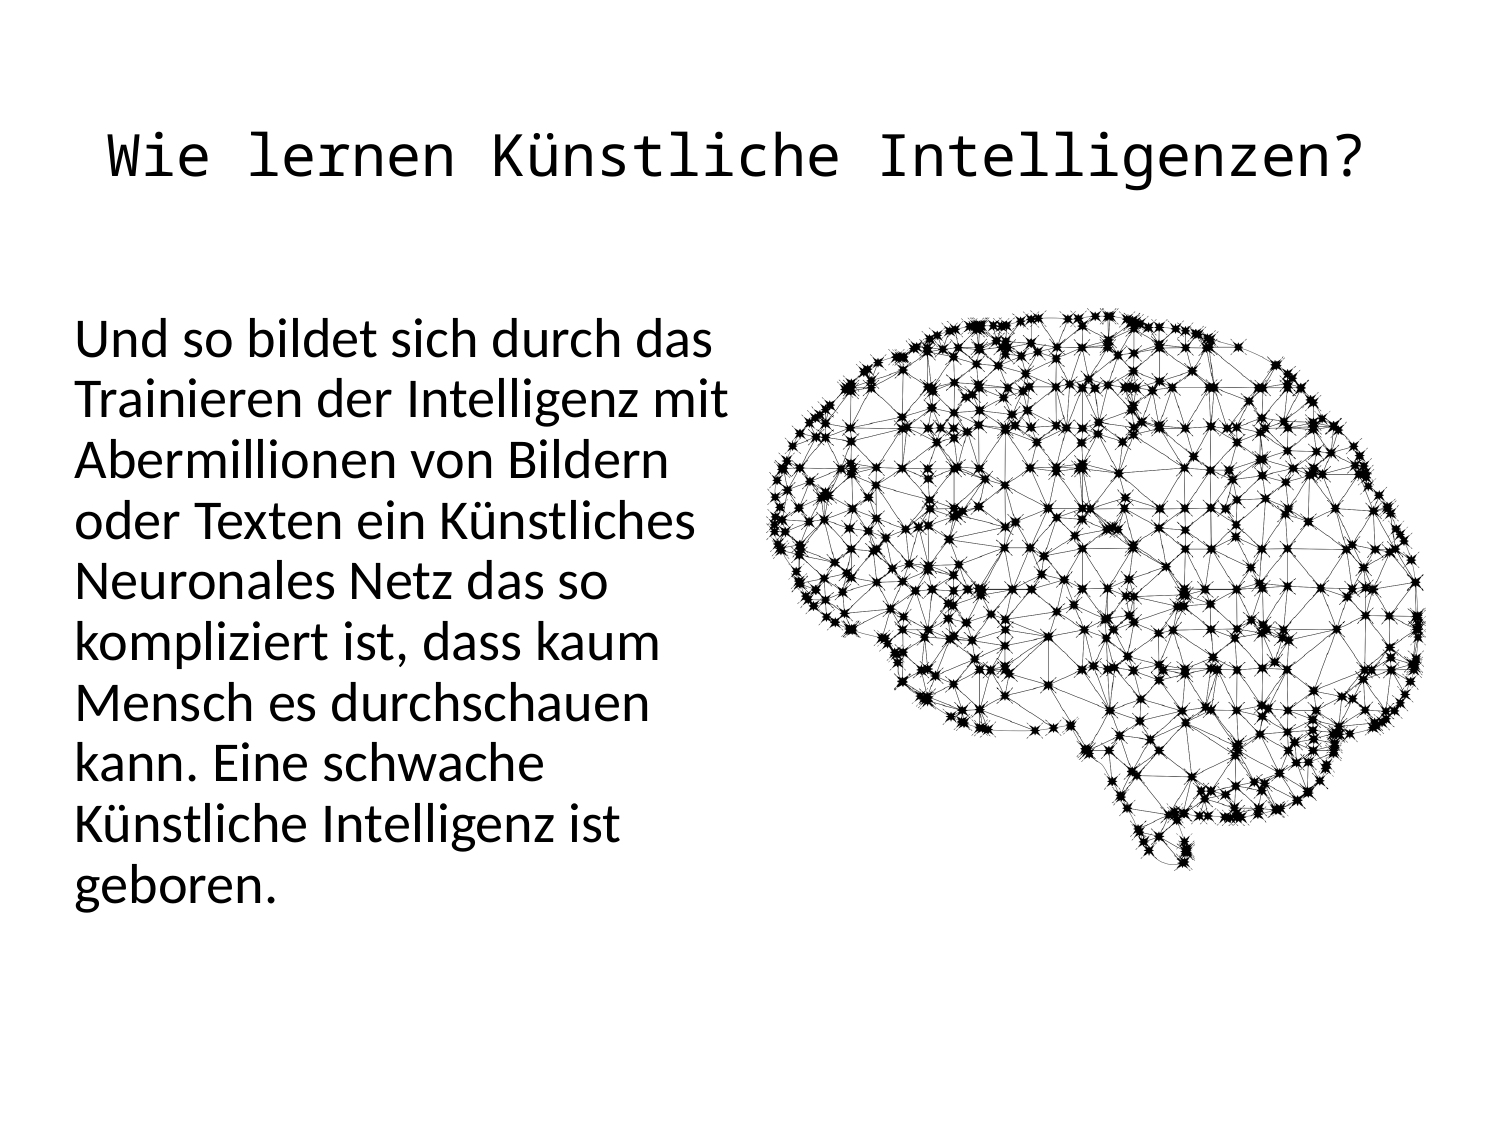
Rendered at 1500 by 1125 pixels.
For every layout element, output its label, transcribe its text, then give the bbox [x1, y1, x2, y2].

picture [766, 308, 1426, 871]
title Wie lernen Künstliche Intelligenzen? [106, 70, 1382, 237]
list Und so bildet sich durch das Trainieren der Intelligenz mit Abermillionen von Bildern oder Texten ein Künstliches Neuronales Netz das so kompliziert ist, dass kaum Mensch es durchschauen kann. Eine schwache Künstliche Intelligenz ist geboren. [74, 308, 734, 961]
